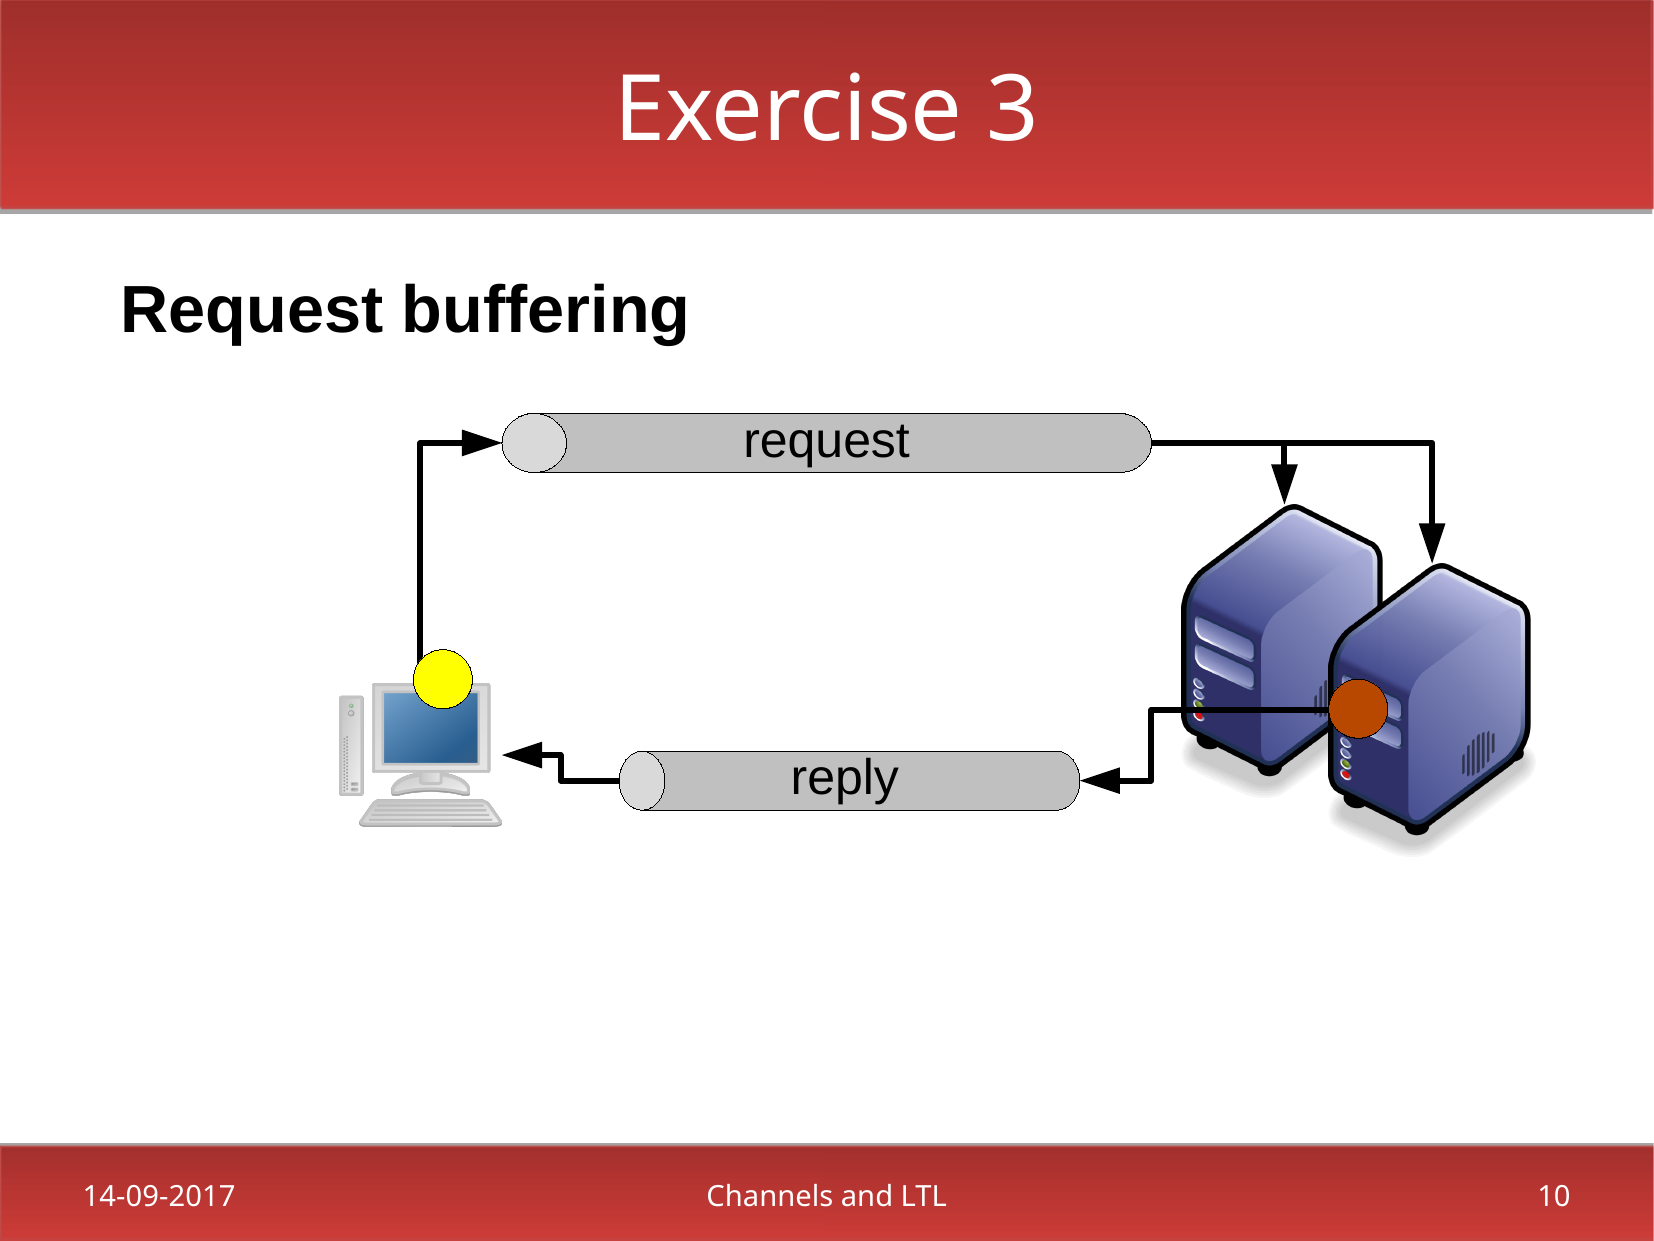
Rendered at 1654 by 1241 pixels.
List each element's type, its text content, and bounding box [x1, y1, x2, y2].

table_cell T [619, 751, 665, 811]
picture [1181, 504, 1536, 857]
table_cell T [502, 413, 567, 473]
picture [0, 0, 1654, 214]
picture [339, 683, 502, 827]
picture [0, 1143, 1654, 1241]
text_box [540, 413, 728, 473]
text_box [914, 751, 1080, 811]
text_box [413, 649, 473, 709]
text_box [1328, 679, 1388, 739]
text_box [925, 413, 1152, 473]
text_box [644, 751, 775, 811]
title Exercise 3 [59, 31, 1595, 178]
text_box Request buffering [105, 264, 707, 354]
text_box reply [775, 741, 914, 813]
text_box request [728, 405, 925, 476]
